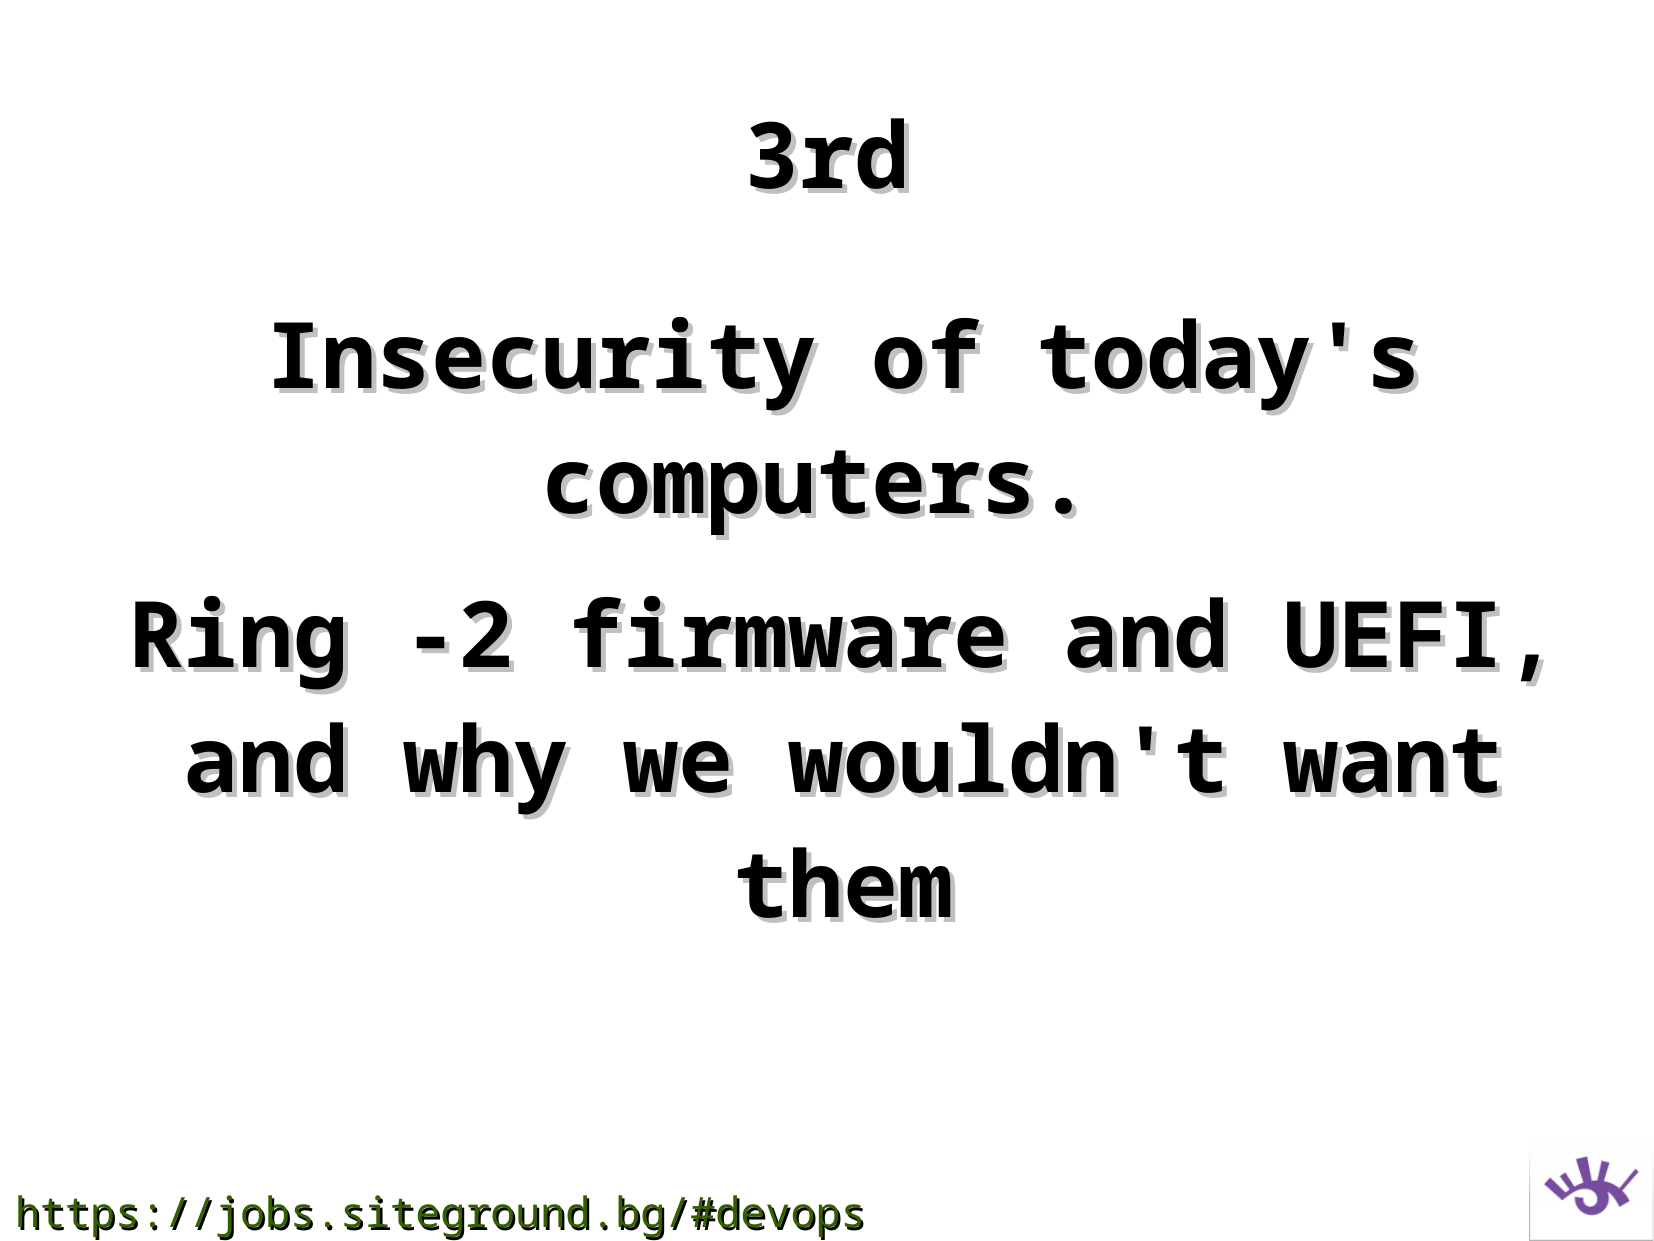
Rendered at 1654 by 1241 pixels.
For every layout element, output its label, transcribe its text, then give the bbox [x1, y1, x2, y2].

list Insecurity of today's computers. Ring -2 firmware and UEFI, and why we wouldn't want them [82, 290, 1606, 1081]
picture [1529, 1134, 1654, 1241]
text_box https://jobs.siteground.bg/#devops [0, 1175, 889, 1240]
title 3rd [82, 49, 1571, 257]
